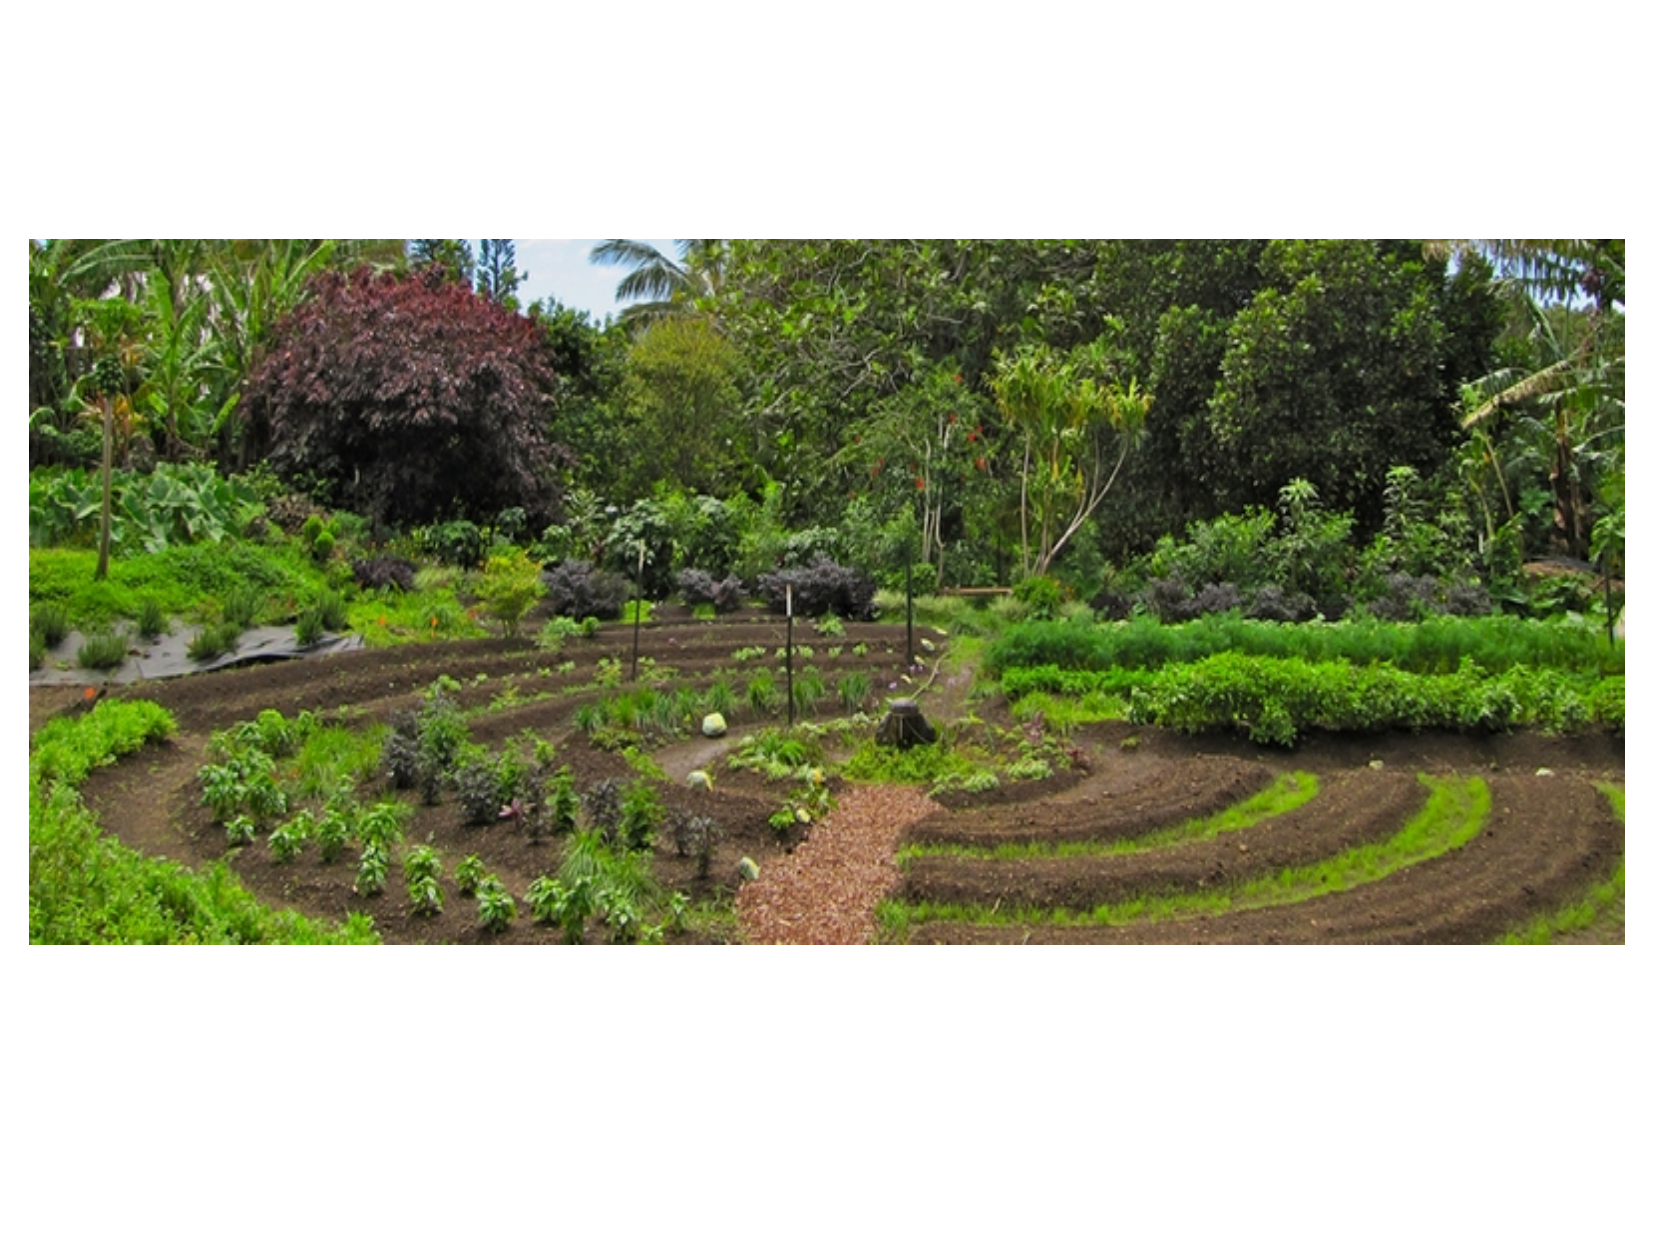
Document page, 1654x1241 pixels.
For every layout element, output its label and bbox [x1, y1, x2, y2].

picture [29, 239, 1625, 945]
